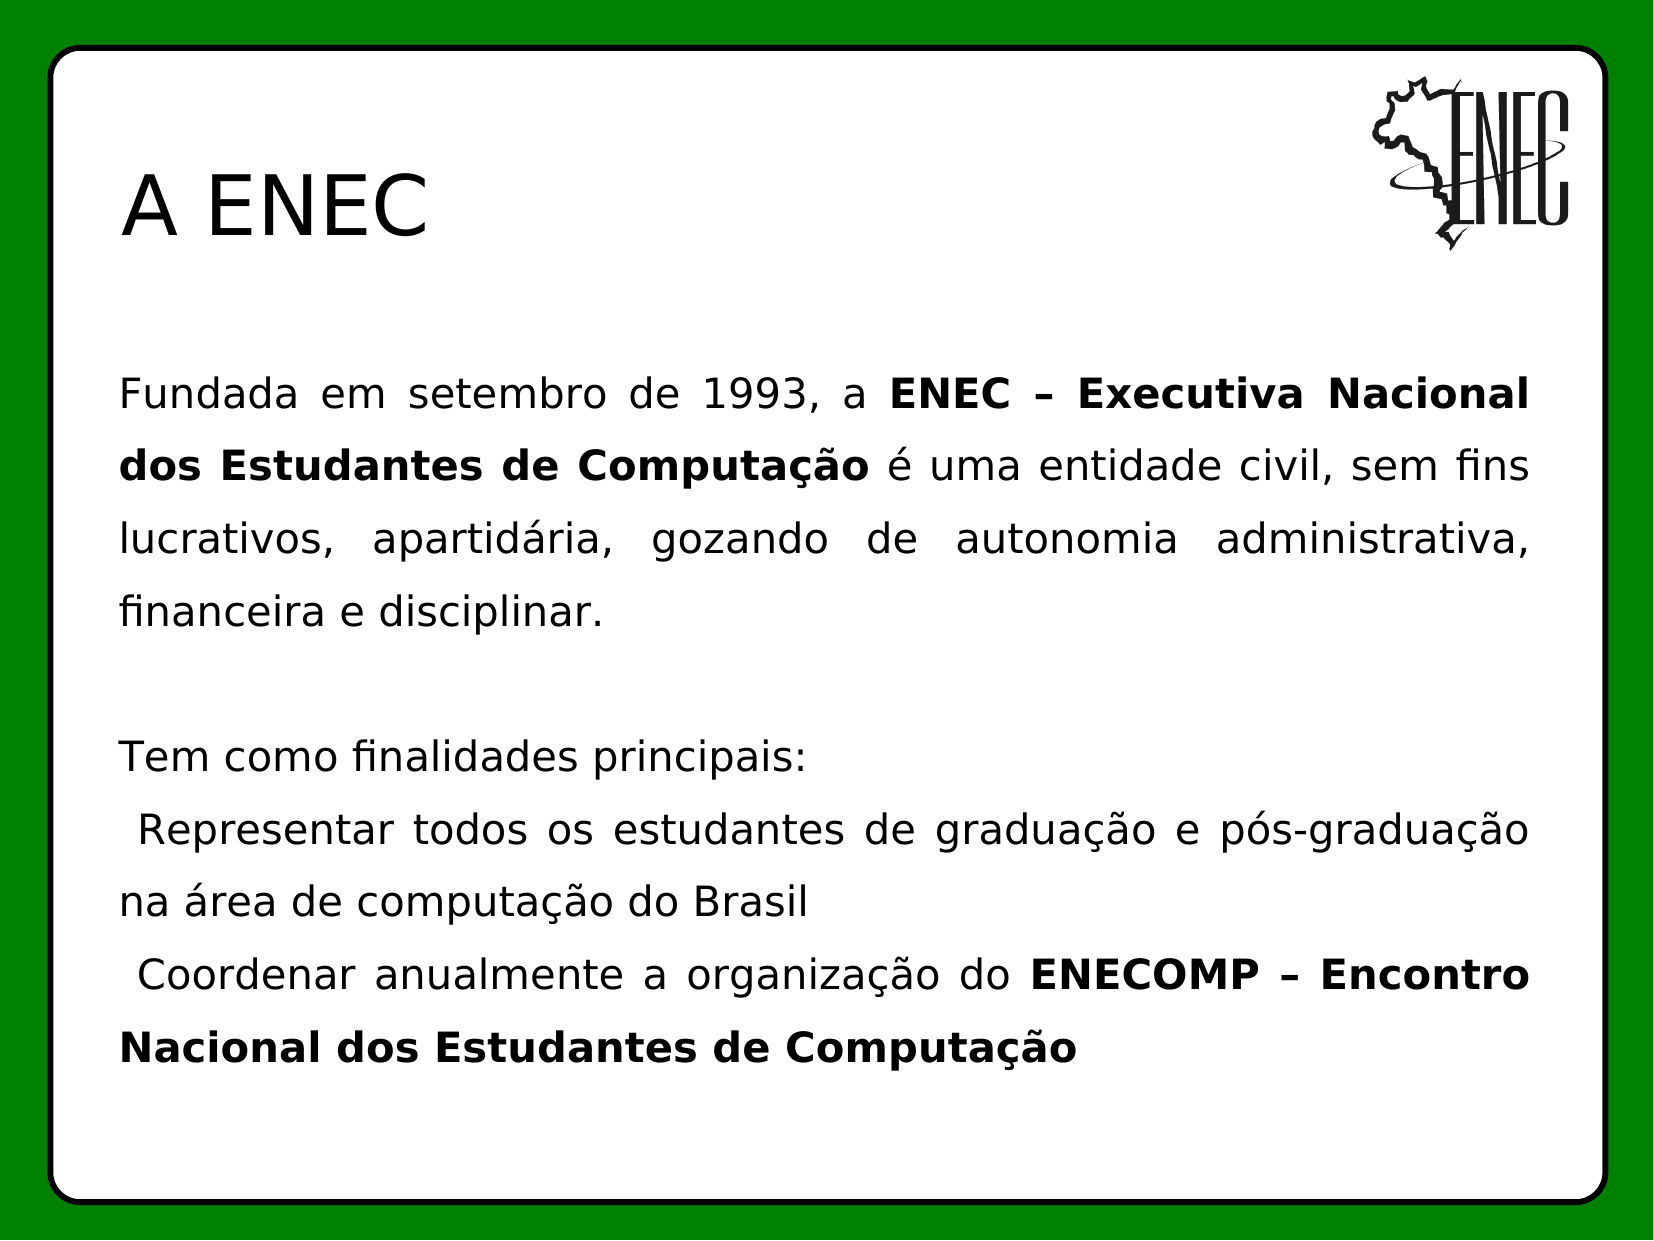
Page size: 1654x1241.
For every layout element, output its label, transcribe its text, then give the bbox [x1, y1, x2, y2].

list Fundada em setembro de 1993, a ENEC – Executiva Nacional dos Estudantes de Computação é uma entidade civil, sem fins lucrativos, apartidária, gozando de autonomia administrativa, financeira e disciplinar. Tem como finalidades principais: Representar todos os estudantes de graduação e pós-graduação na área de computação do Brasil Coordenar anualmente a organização do ENECOMP – Encontro Nacional dos Estudantes de Computação [118, 296, 1531, 1142]
title A ENEC [121, 102, 1534, 311]
picture [1367, 71, 1574, 273]
